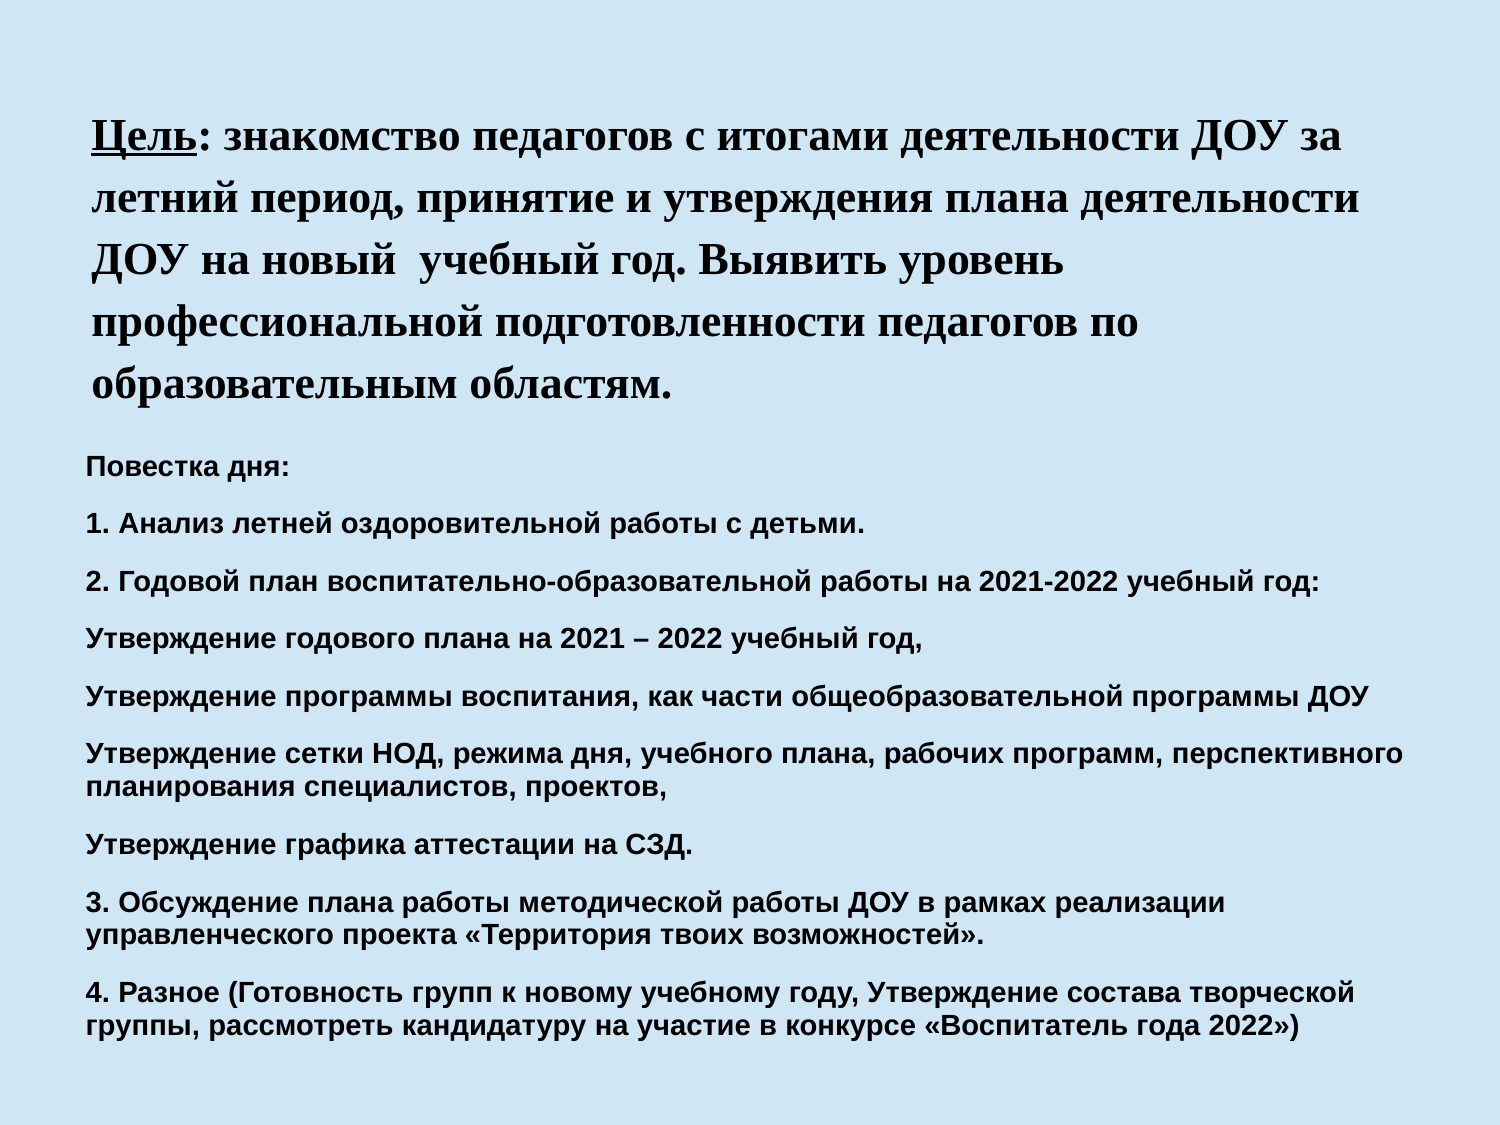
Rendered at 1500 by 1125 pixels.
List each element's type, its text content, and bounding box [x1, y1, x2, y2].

title Цель: знакомство педагогов с итогами деятельности ДОУ за летний период, принятие и утверждения плана деятельности ДОУ на новый учебный год. Выявить уровень профессиональной подготовленности педагогов по образовательным областям. [76, 90, 1427, 244]
text_box Повестка дня: 1. Анализ летней оздоровительной работы с детьми. 2. Годовой план воспитательно-образовательной работы на 2021-2022 учебный год: Утверждение годового плана на 2021 – 2022 учебный год, Утверждение программы воспитания, как части общеобразовательной программы ДОУ Утверждение сетки НОД, режима дня, учебного плана, рабочих программ, перспективного планирования специалистов, проектов, Утверждение графика аттестации на СЗД. 3. Обсуждение плана работы методической работы ДОУ в рамках реализации управленческого проекта «Территория твоих возможностей». 4. Разное (Готовность групп к новому учебному году, Утверждение состава творческой группы, рассмотреть кандидатуру на участие в конкурсе «Воспитатель года 2022») [70, 442, 1479, 1116]
list [64, 290, 1415, 905]
